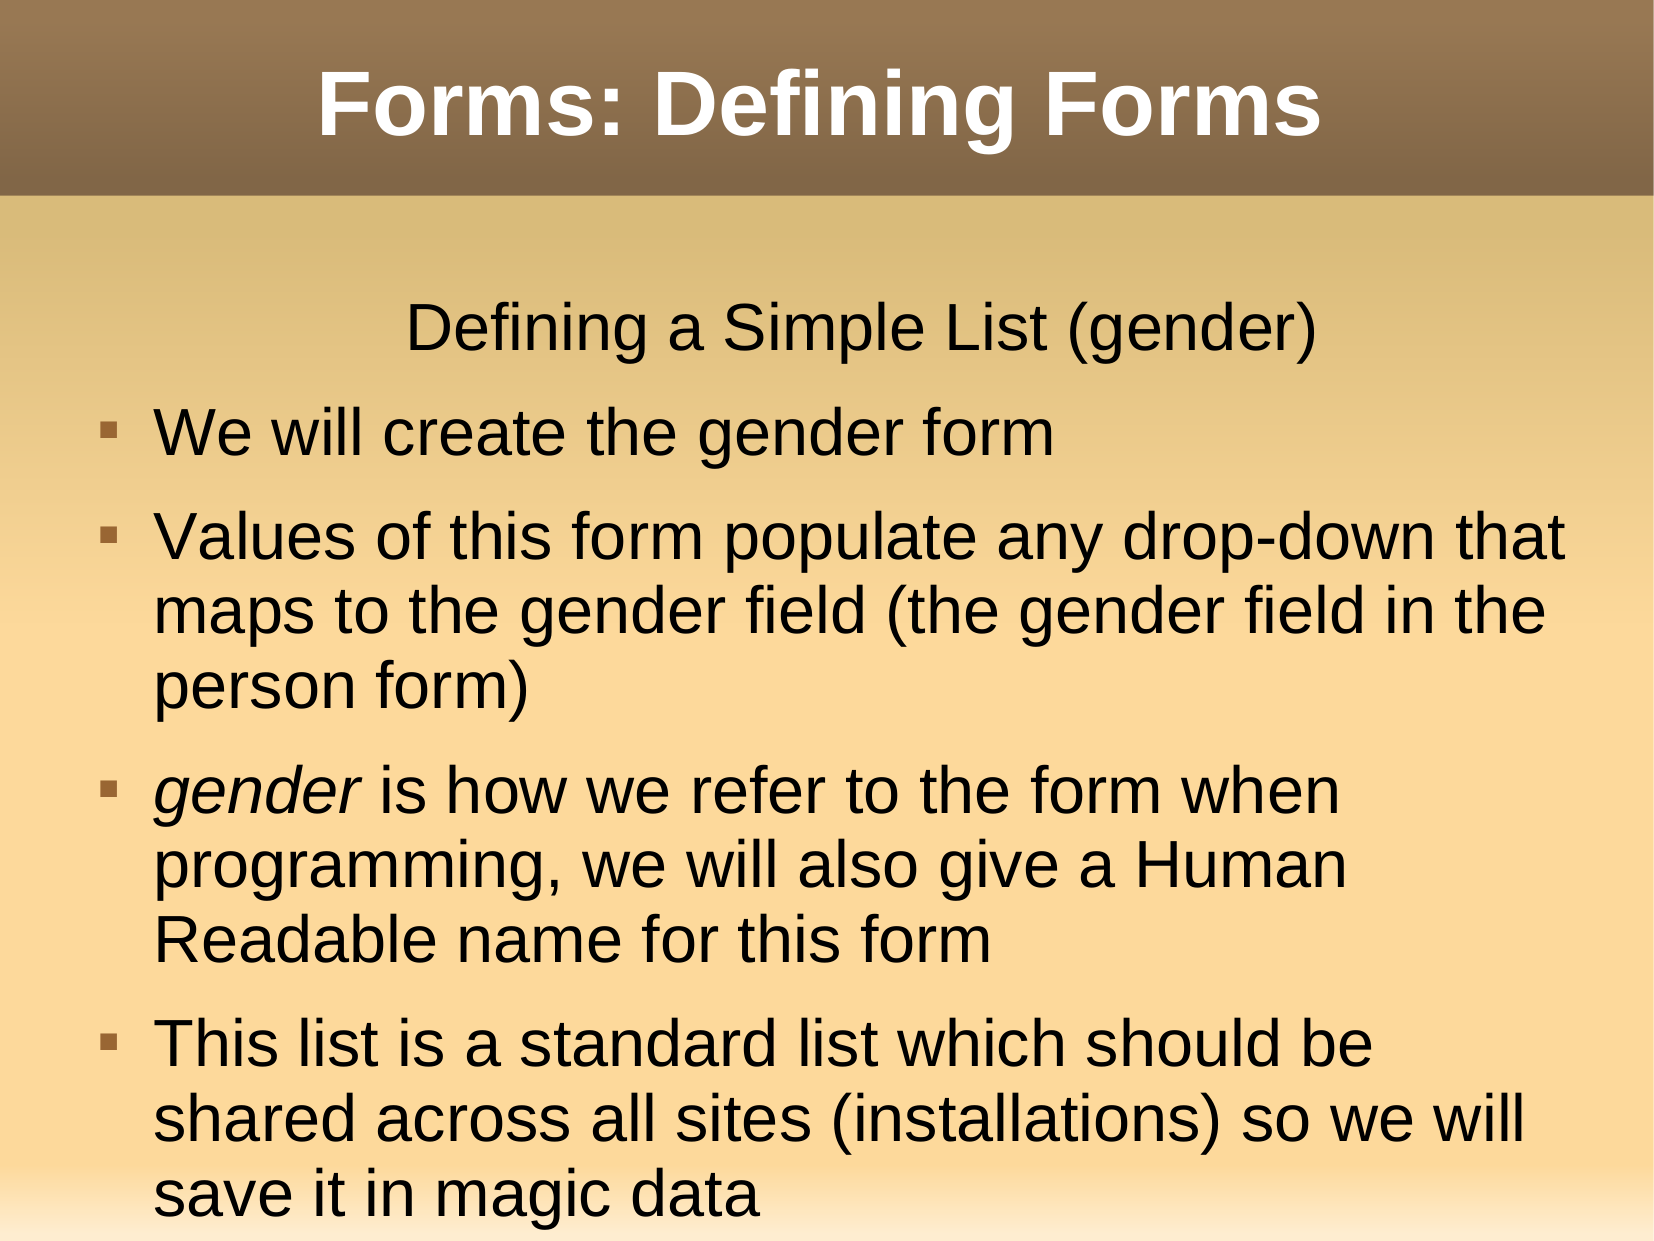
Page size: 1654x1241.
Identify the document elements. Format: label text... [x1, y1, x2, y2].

list Defining a Simple List (gender) We will create the gender form Values of this form populate any drop-down that maps to the gender field (the gender field in the person form) gender is how we refer to the form when programming, we will also give a Human Readable name for this form This list is a standard list which should be shared across all sites (installations) so we will save it in magic data [82, 290, 1571, 1231]
title Forms: Defining Forms [76, 7, 1565, 200]
picture [0, 0, 1654, 1241]
